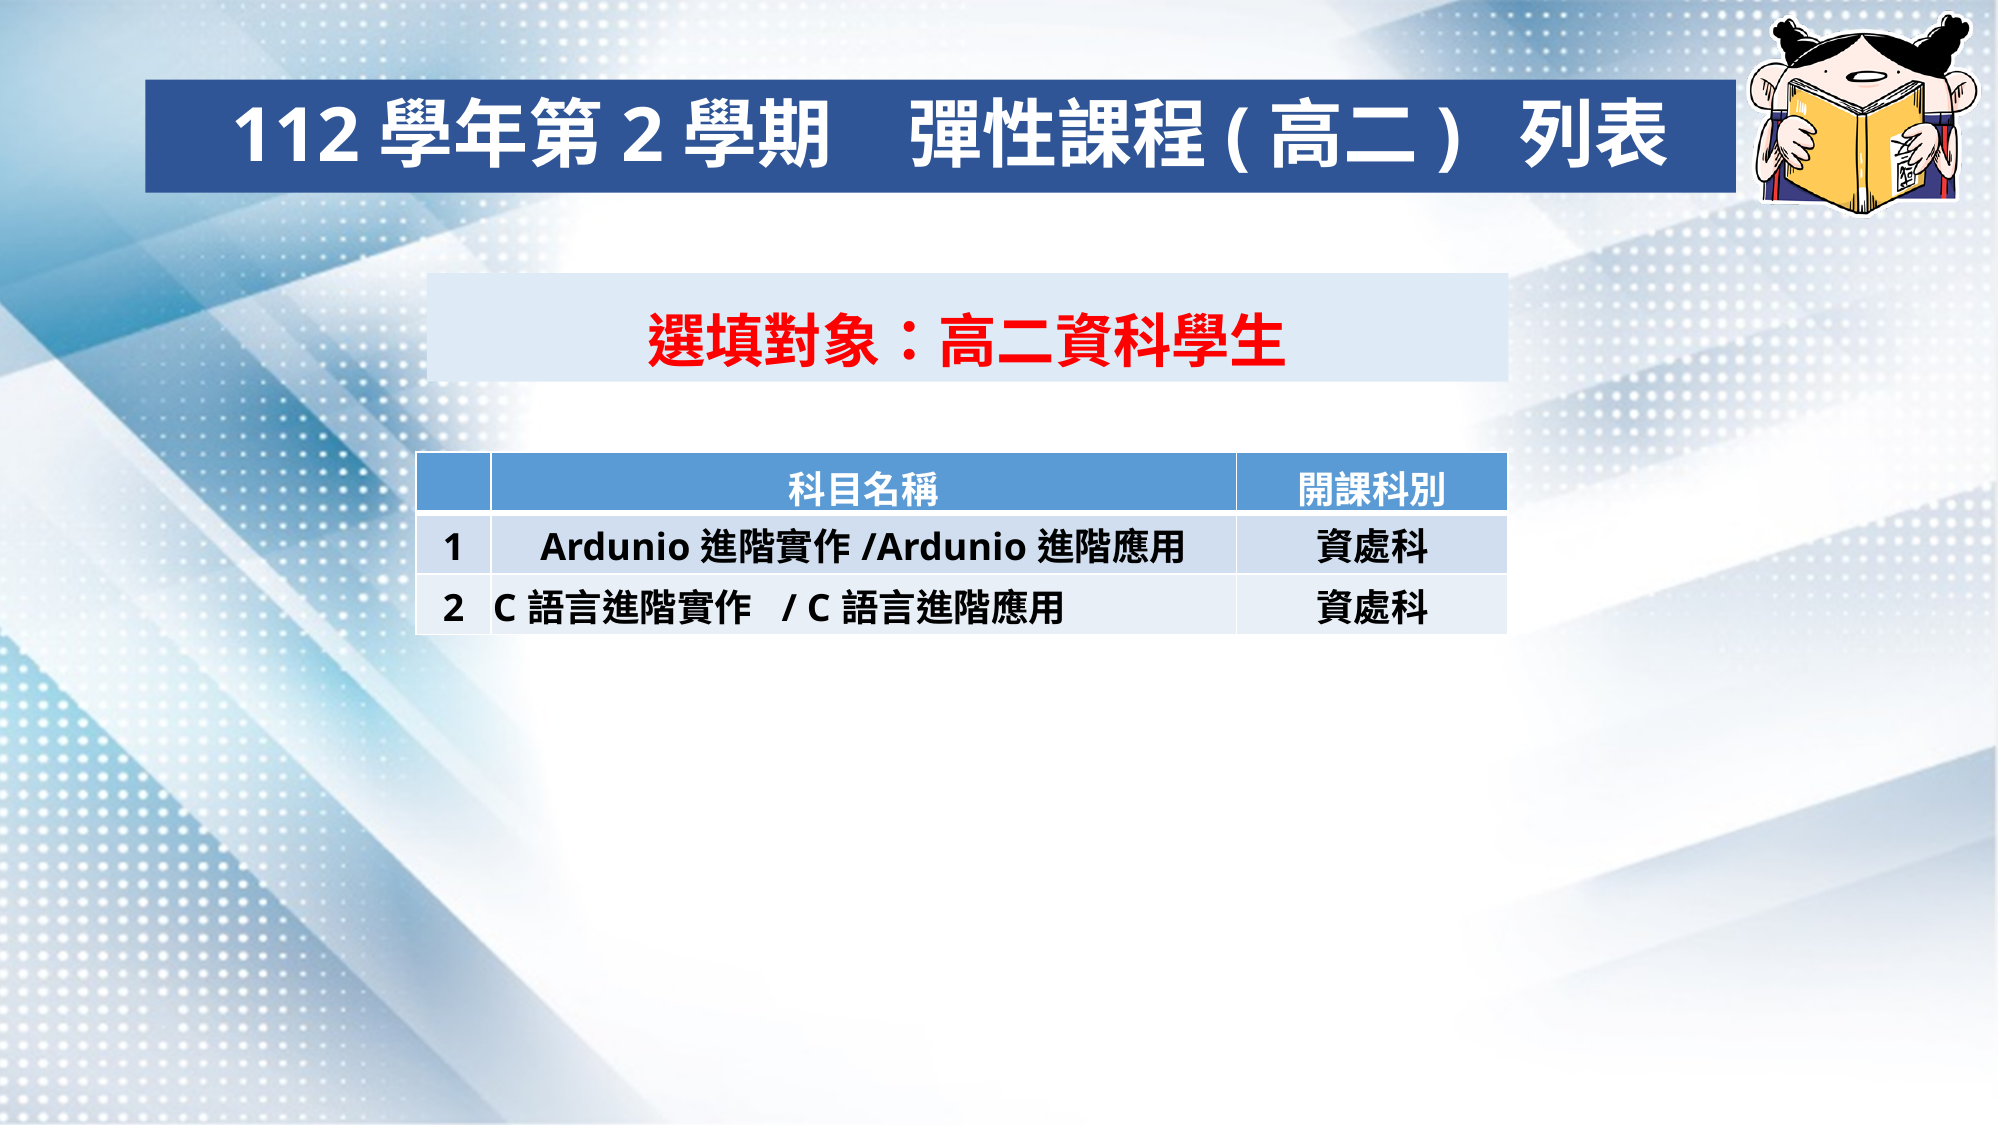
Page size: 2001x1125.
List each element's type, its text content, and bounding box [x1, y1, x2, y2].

table_header 科目名稱 [492, 453, 1236, 510]
table_cell 資處科 [1237, 516, 1507, 573]
table_header [417, 453, 490, 510]
table_cell 1 [417, 516, 490, 573]
table_cell Ardunio進階實作/Ardunio進階應用 [492, 516, 1236, 573]
table_cell C語言進階實作 / C語言進階應用 [492, 575, 1236, 634]
picture [0, 0, 1998, 1125]
table_cell 2 [417, 575, 490, 634]
text_box 112學年第2學期 彈性課程(高二) 列表 [145, 79, 1727, 193]
table_header 開課科別 [1237, 453, 1507, 510]
text_box 選填對象：高二資科學生 [426, 273, 1509, 382]
table_cell 資處科 [1237, 575, 1507, 634]
